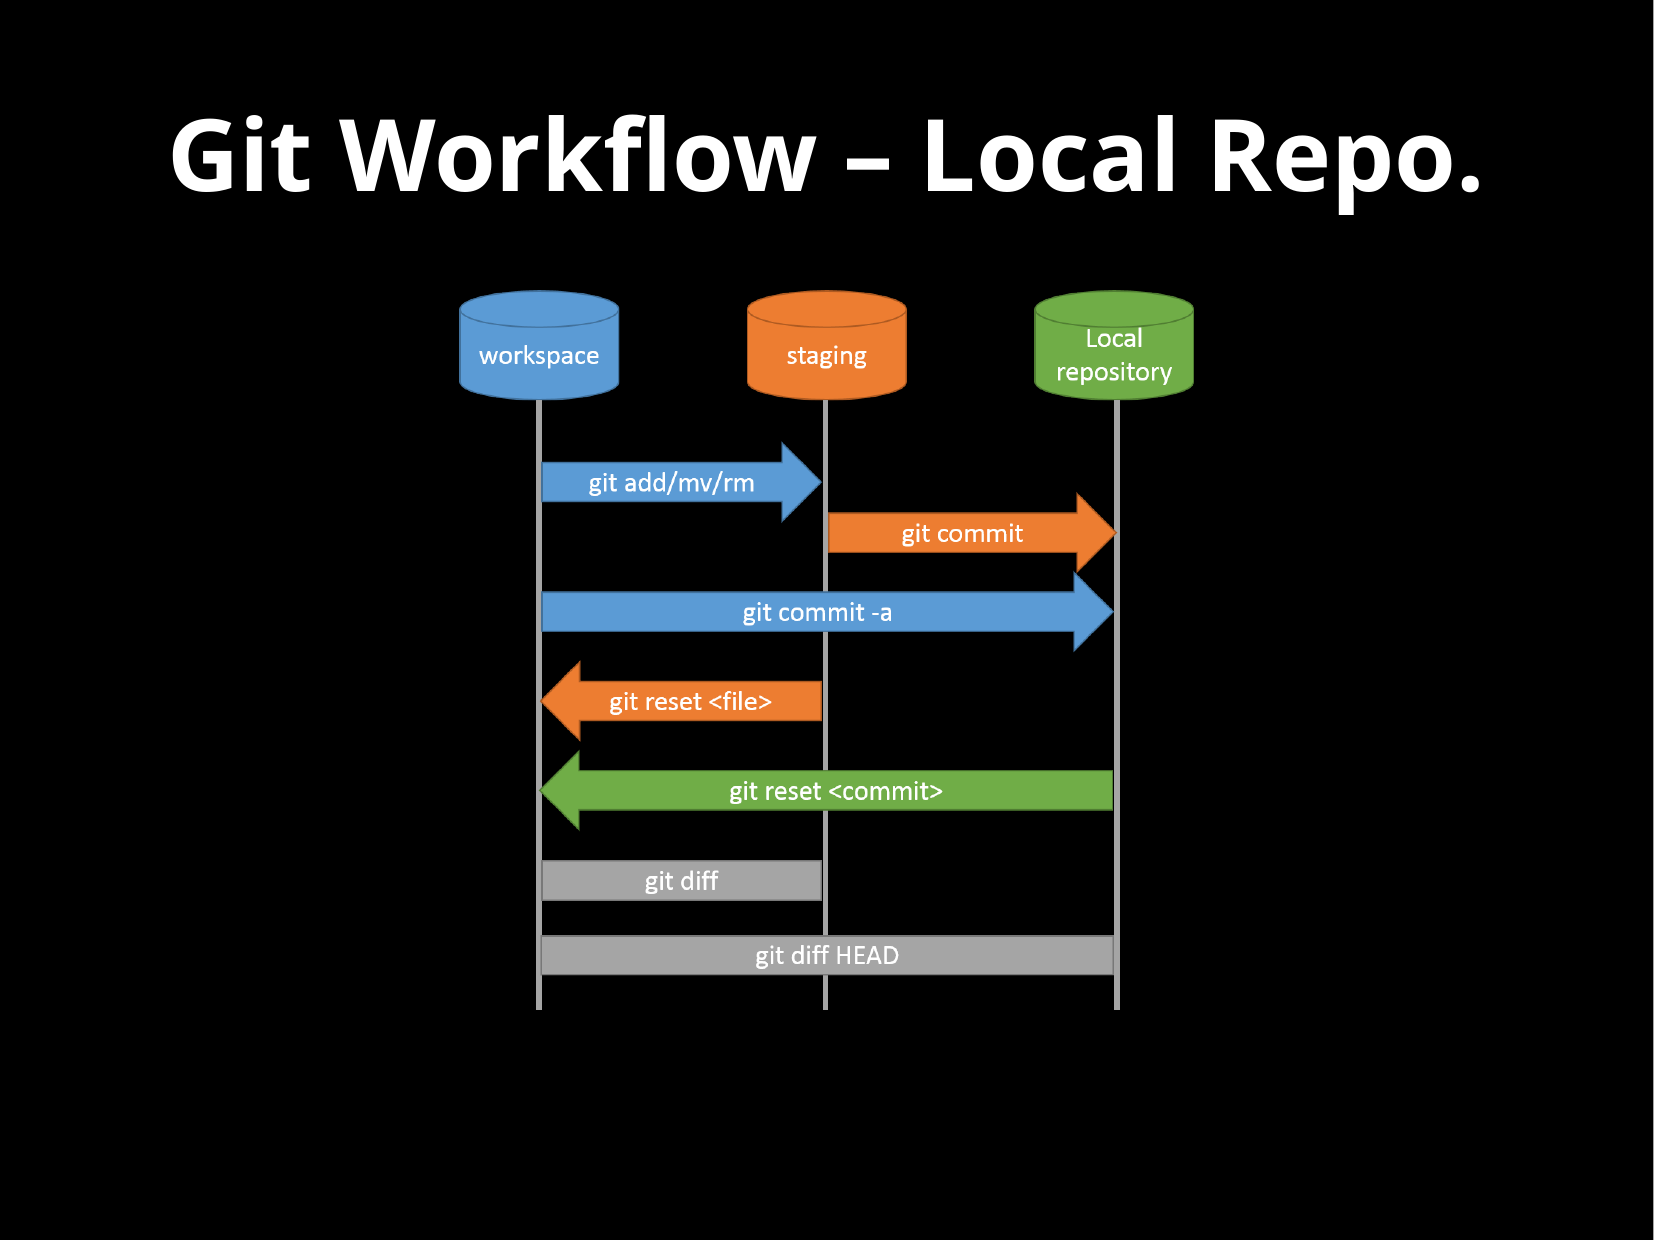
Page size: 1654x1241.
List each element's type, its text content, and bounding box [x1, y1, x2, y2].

title Git Workflow – Local Repo. [82, 49, 1571, 257]
picture [459, 290, 1194, 1010]
